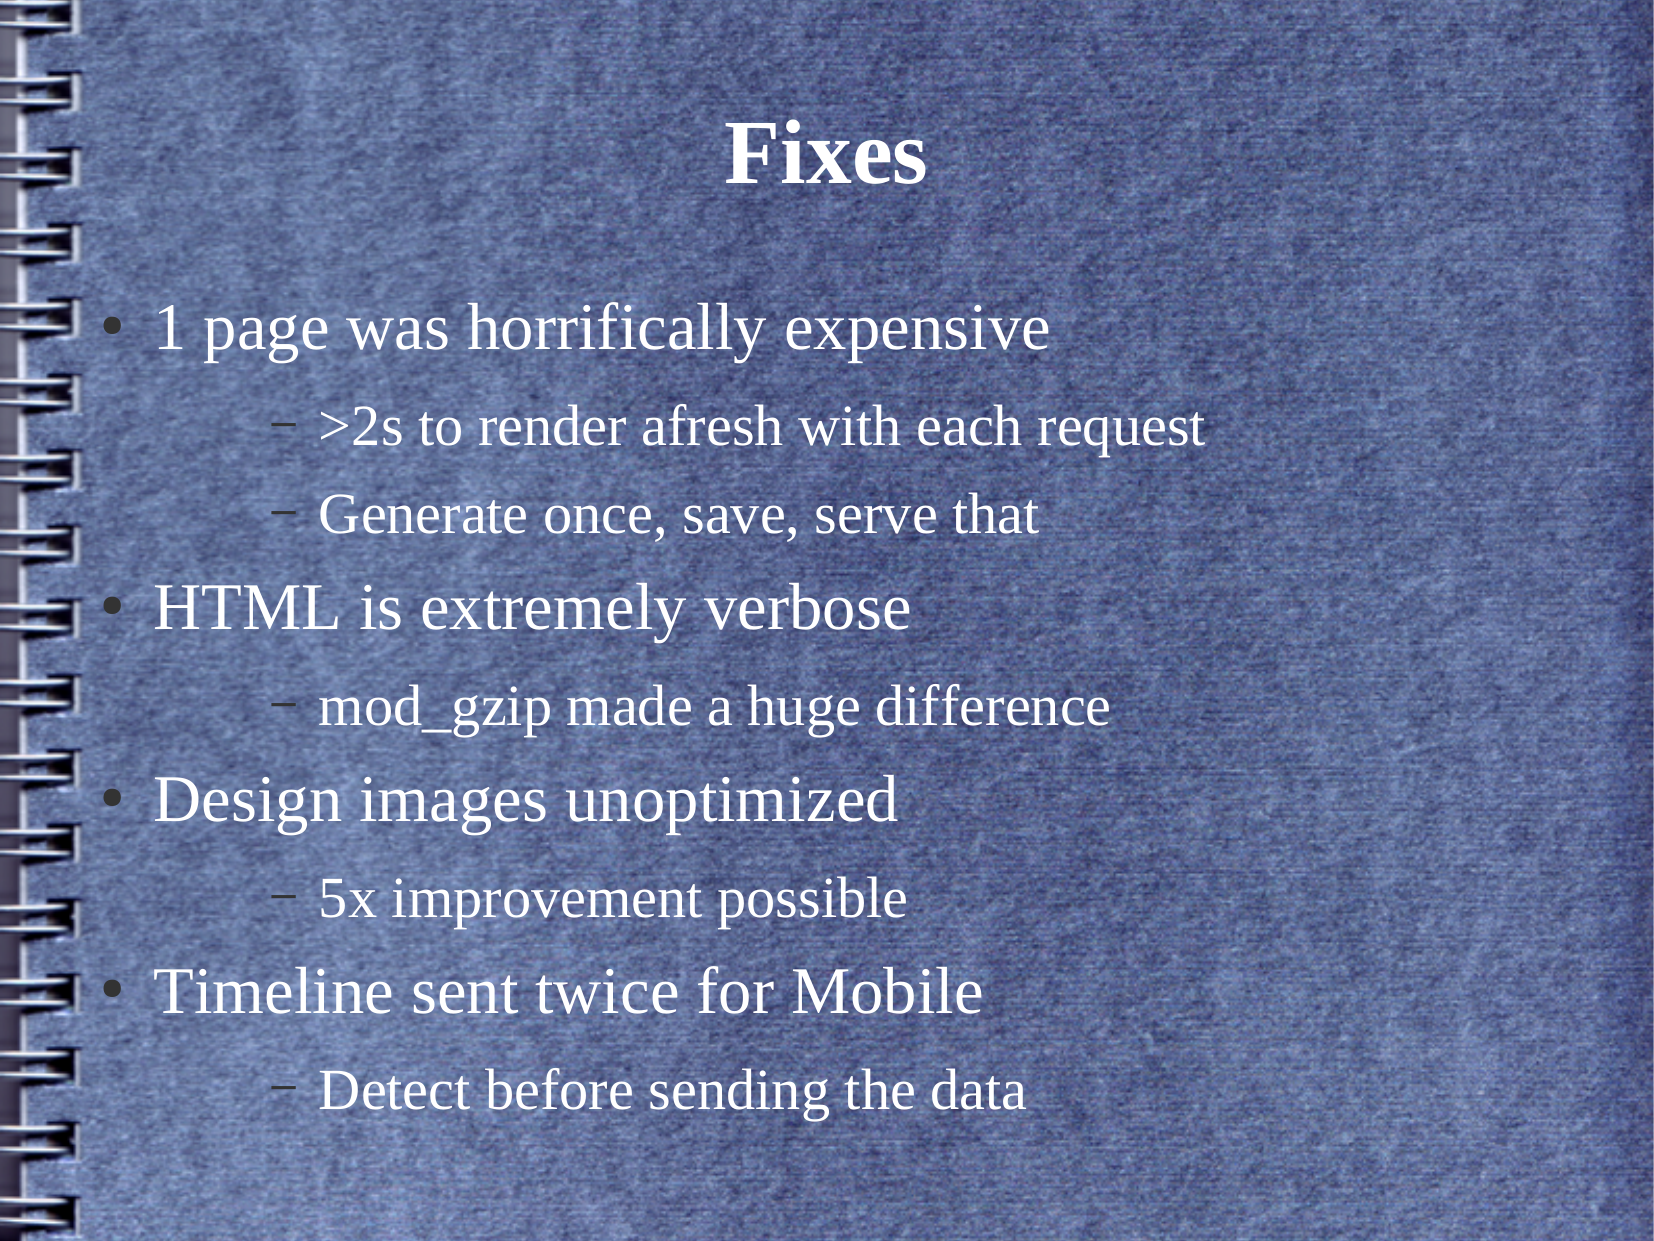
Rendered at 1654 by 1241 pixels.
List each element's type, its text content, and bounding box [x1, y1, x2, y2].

picture [0, 0, 1654, 1241]
list 1 page was horrifically expensive >2s to render afresh with each request Generate once, save, serve that HTML is extremely verbose mod_gzip made a huge difference Design images unoptimized 5x improvement possible Timeline sent twice for Mobile Detect before sending the data [82, 290, 1571, 1122]
title Fixes [82, 49, 1571, 257]
